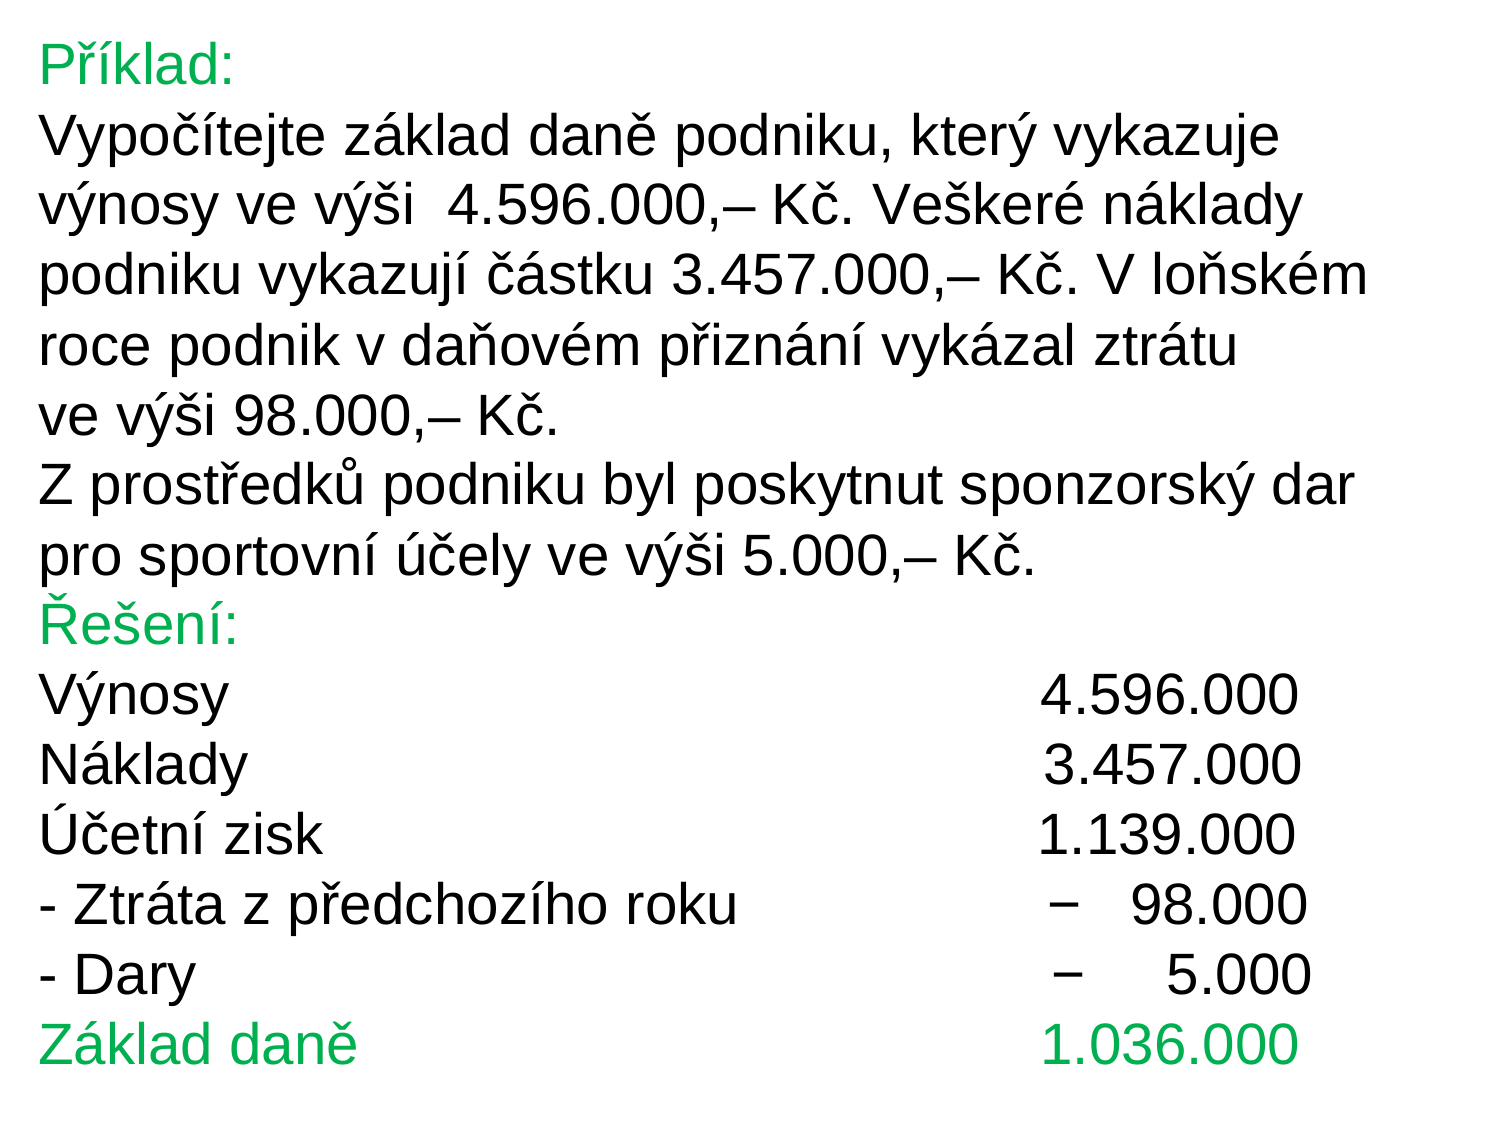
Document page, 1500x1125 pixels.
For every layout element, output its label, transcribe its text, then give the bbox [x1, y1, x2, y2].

text_box Příklad: Vypočítejte základ daně podniku, který vykazuje výnosy ve výši 4.596.000,– Kč. Veškeré náklady podniku vykazují částku 3.457.000,– Kč. V loňském roce podnik v daňovém přiznání vykázal ztrátu ve výši 98.000,– Kč. Z prostředků podniku byl poskytnut sponzorský dar pro sportovní účely ve výši 5.000,– Kč. Řešení: Výnosy 4.596.000 Náklady 3.457.000 Účetní zisk 1.139.000 - Ztráta z předchozího roku − 98.000 - Dary − 5.000 Základ daně 1.036.000 [23, 19, 1483, 1085]
